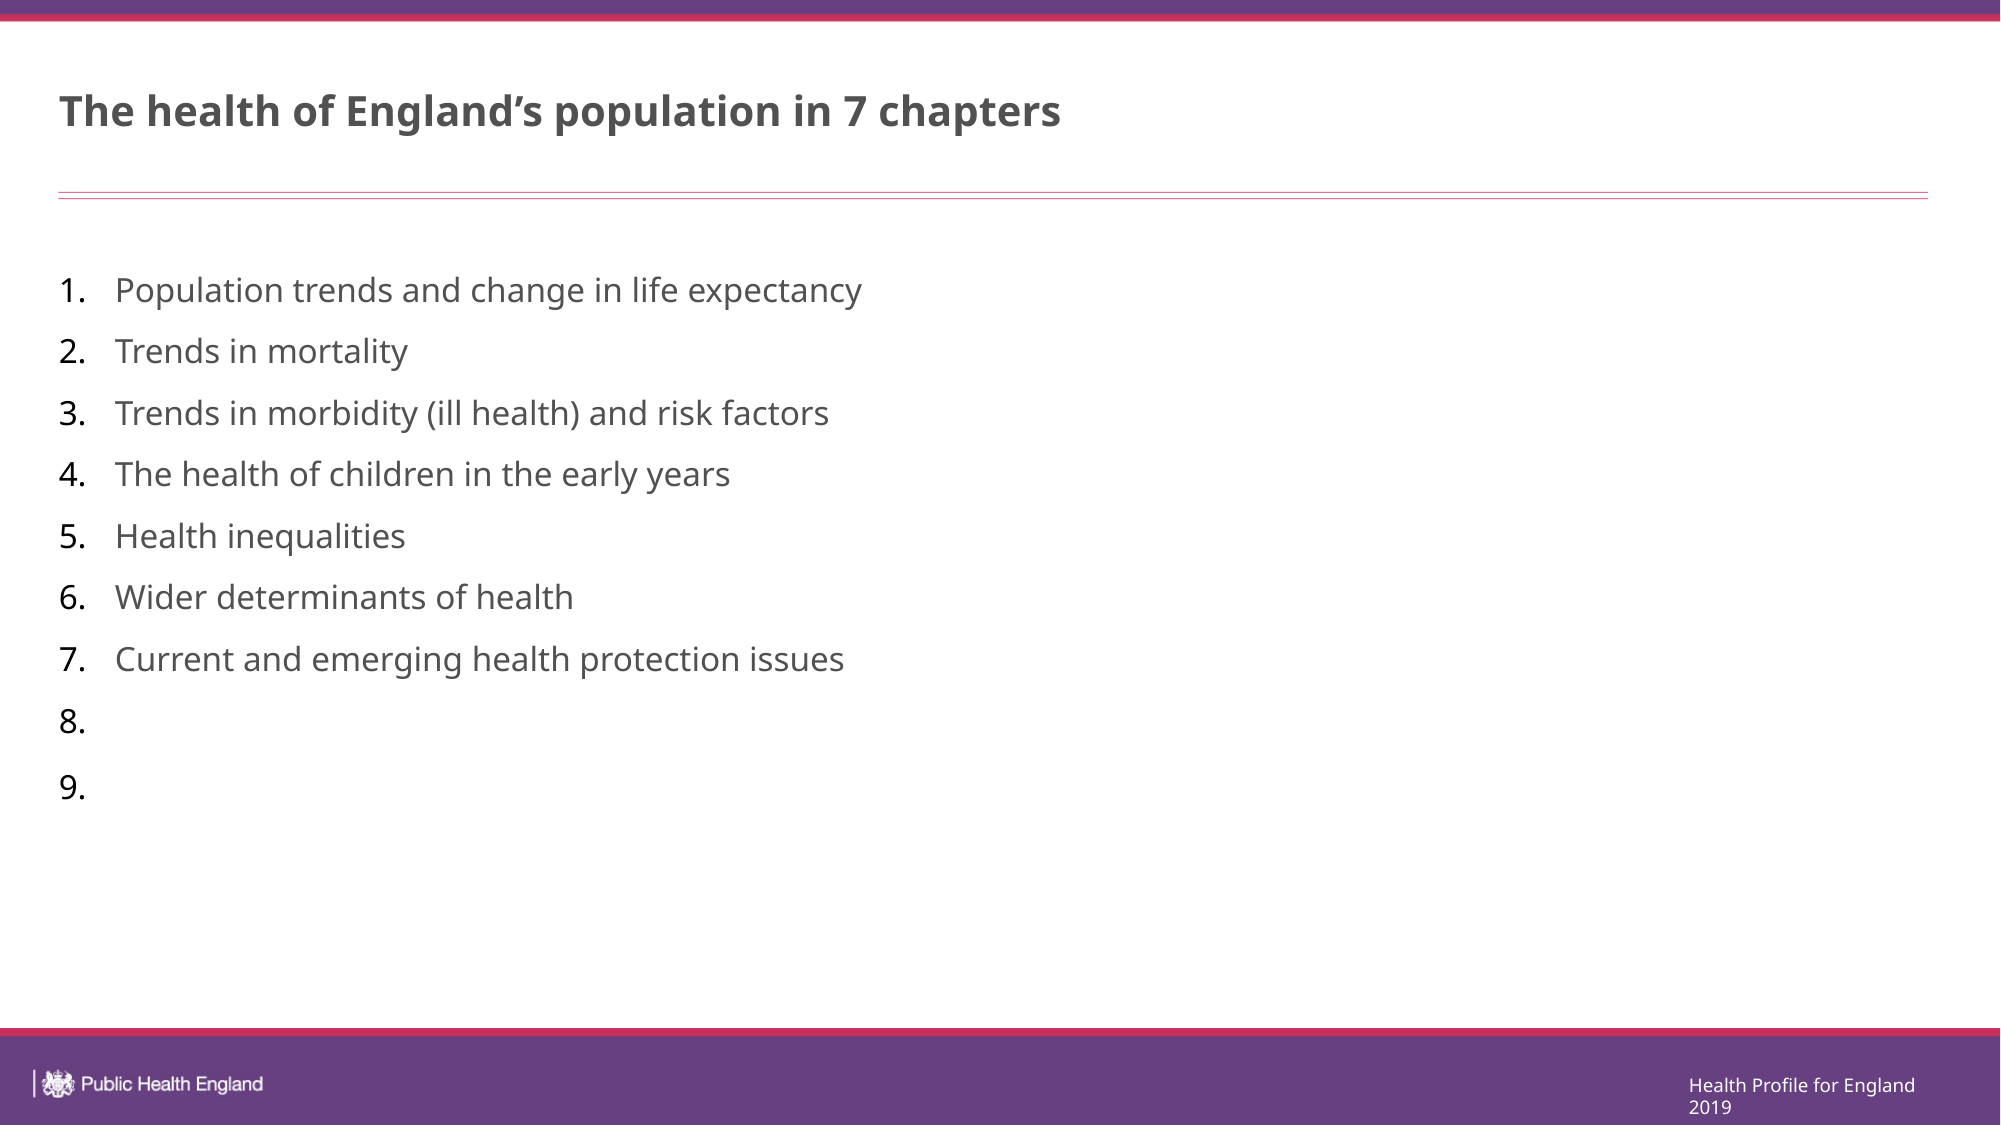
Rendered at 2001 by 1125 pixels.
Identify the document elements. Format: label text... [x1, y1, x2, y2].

list Population trends and change in life expectancy Trends in mortality Trends in morbidity (ill health) and risk factors The health of children in the early years Health inequalities Wider determinants of health Current and emerging health protection issues [43, 215, 1926, 978]
title The health of England’s population in 7 chapters [43, 2, 1976, 186]
text_box Health Profile for England 2019 [1673, 1065, 1978, 1105]
